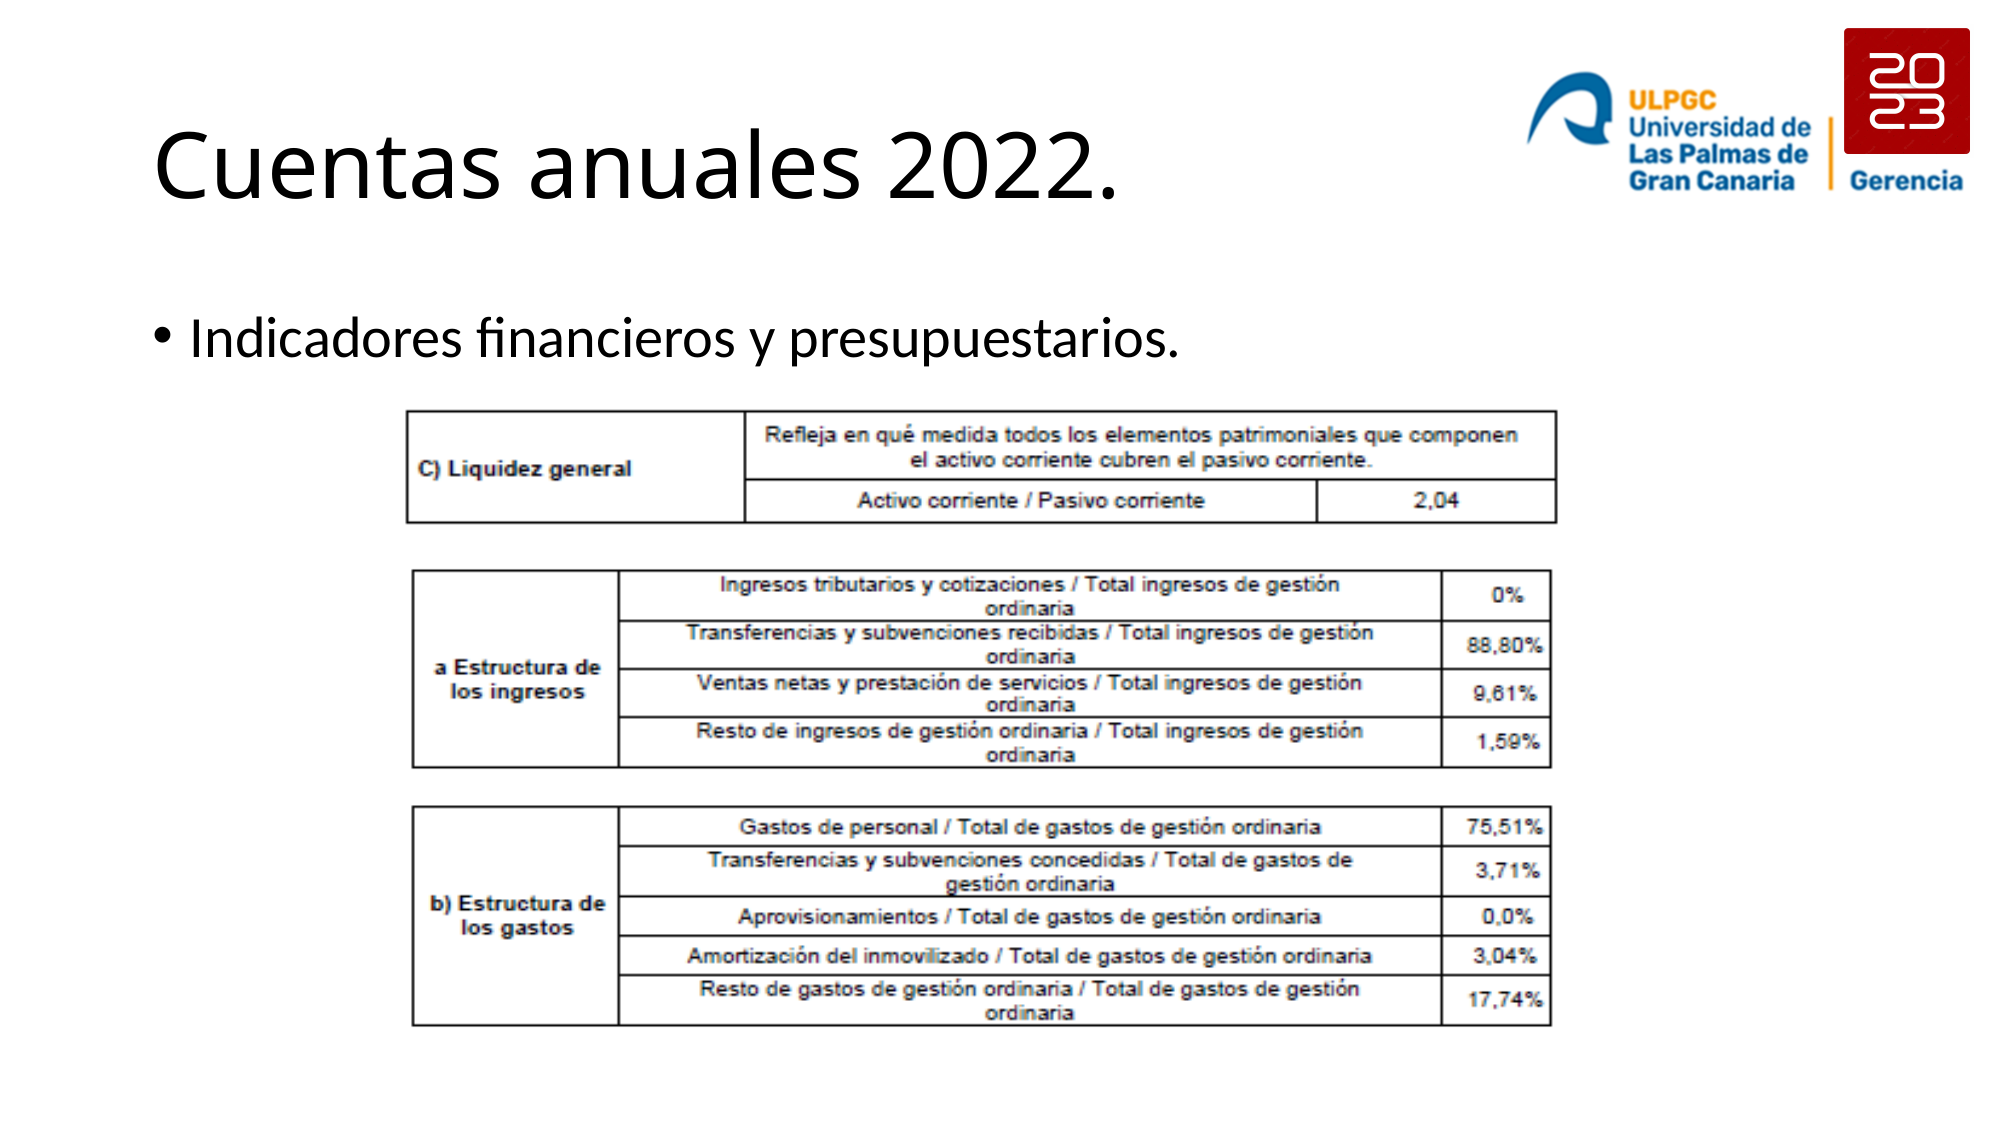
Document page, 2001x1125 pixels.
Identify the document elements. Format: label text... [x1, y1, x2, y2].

picture [1493, 24, 2000, 232]
title Cuentas anuales 2022. [137, 59, 1863, 278]
picture [387, 395, 1593, 535]
picture [398, 557, 1582, 1036]
list Indicadores financieros y presupuestarios. [137, 299, 1863, 1014]
